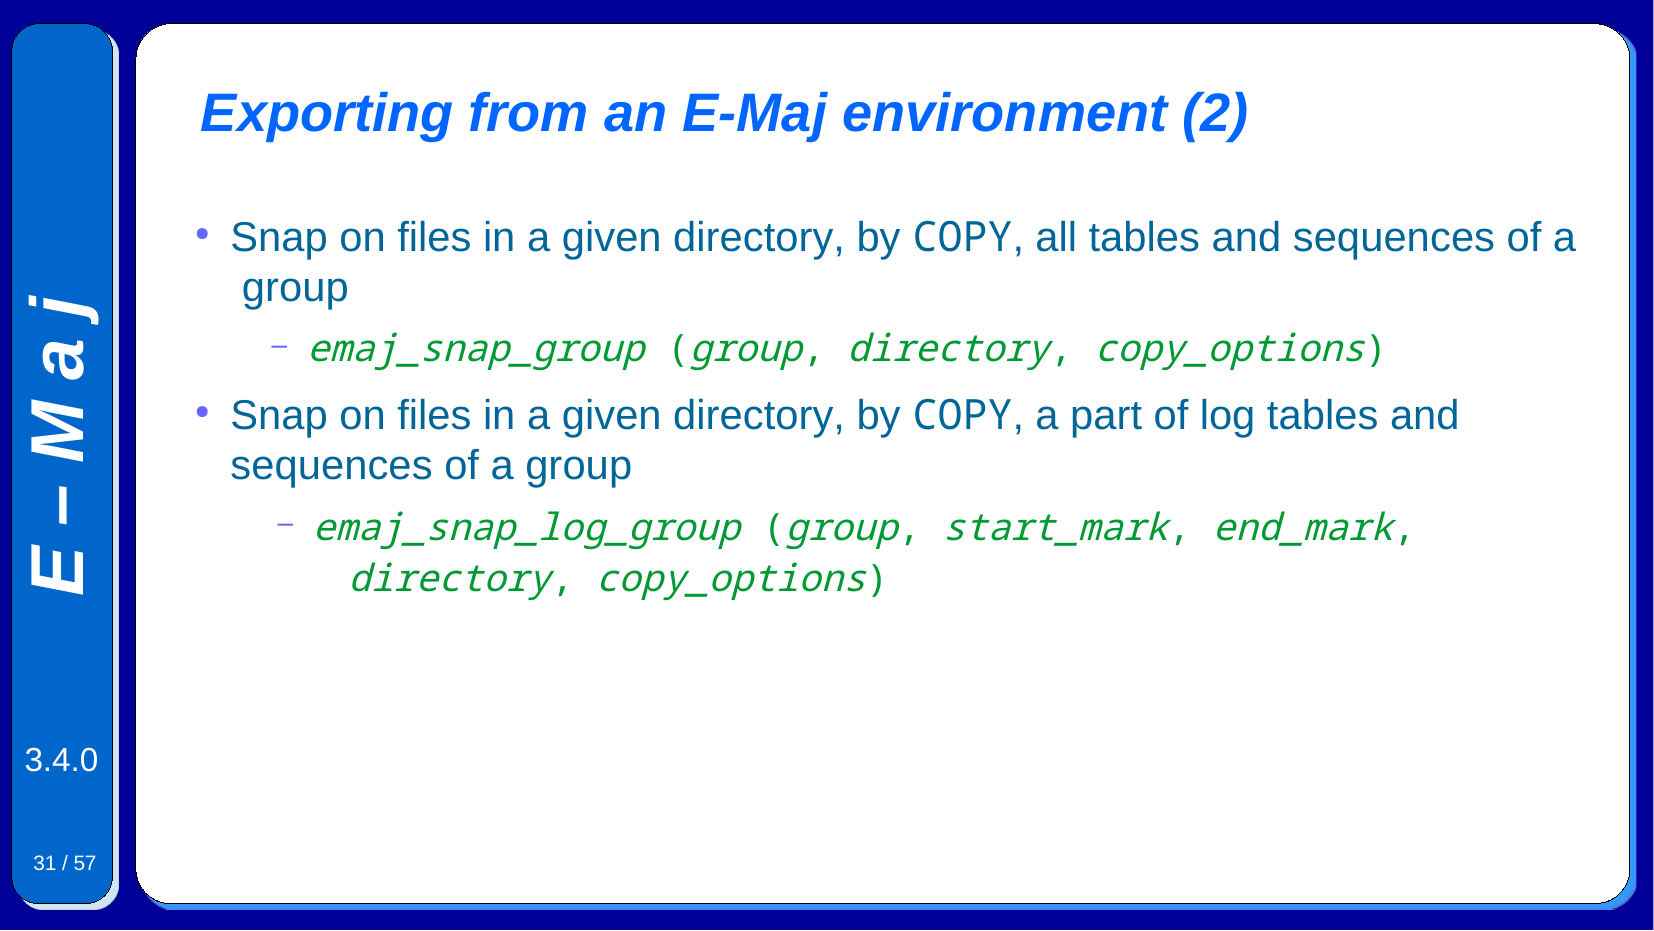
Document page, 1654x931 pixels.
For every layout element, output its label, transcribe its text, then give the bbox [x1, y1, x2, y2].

title Exporting from an E-Maj environment (2) [200, 34, 1575, 191]
list Snap on files in a given directory, by COPY, all tables and sequences of a group emaj_snap_group (group, directory, copy_options) Snap on files in a given directory, by COPY, a part of log tables and sequences of a group emaj_snap_log_group (group, start_mark, end_mark, directory, copy_options) [177, 206, 1587, 881]
